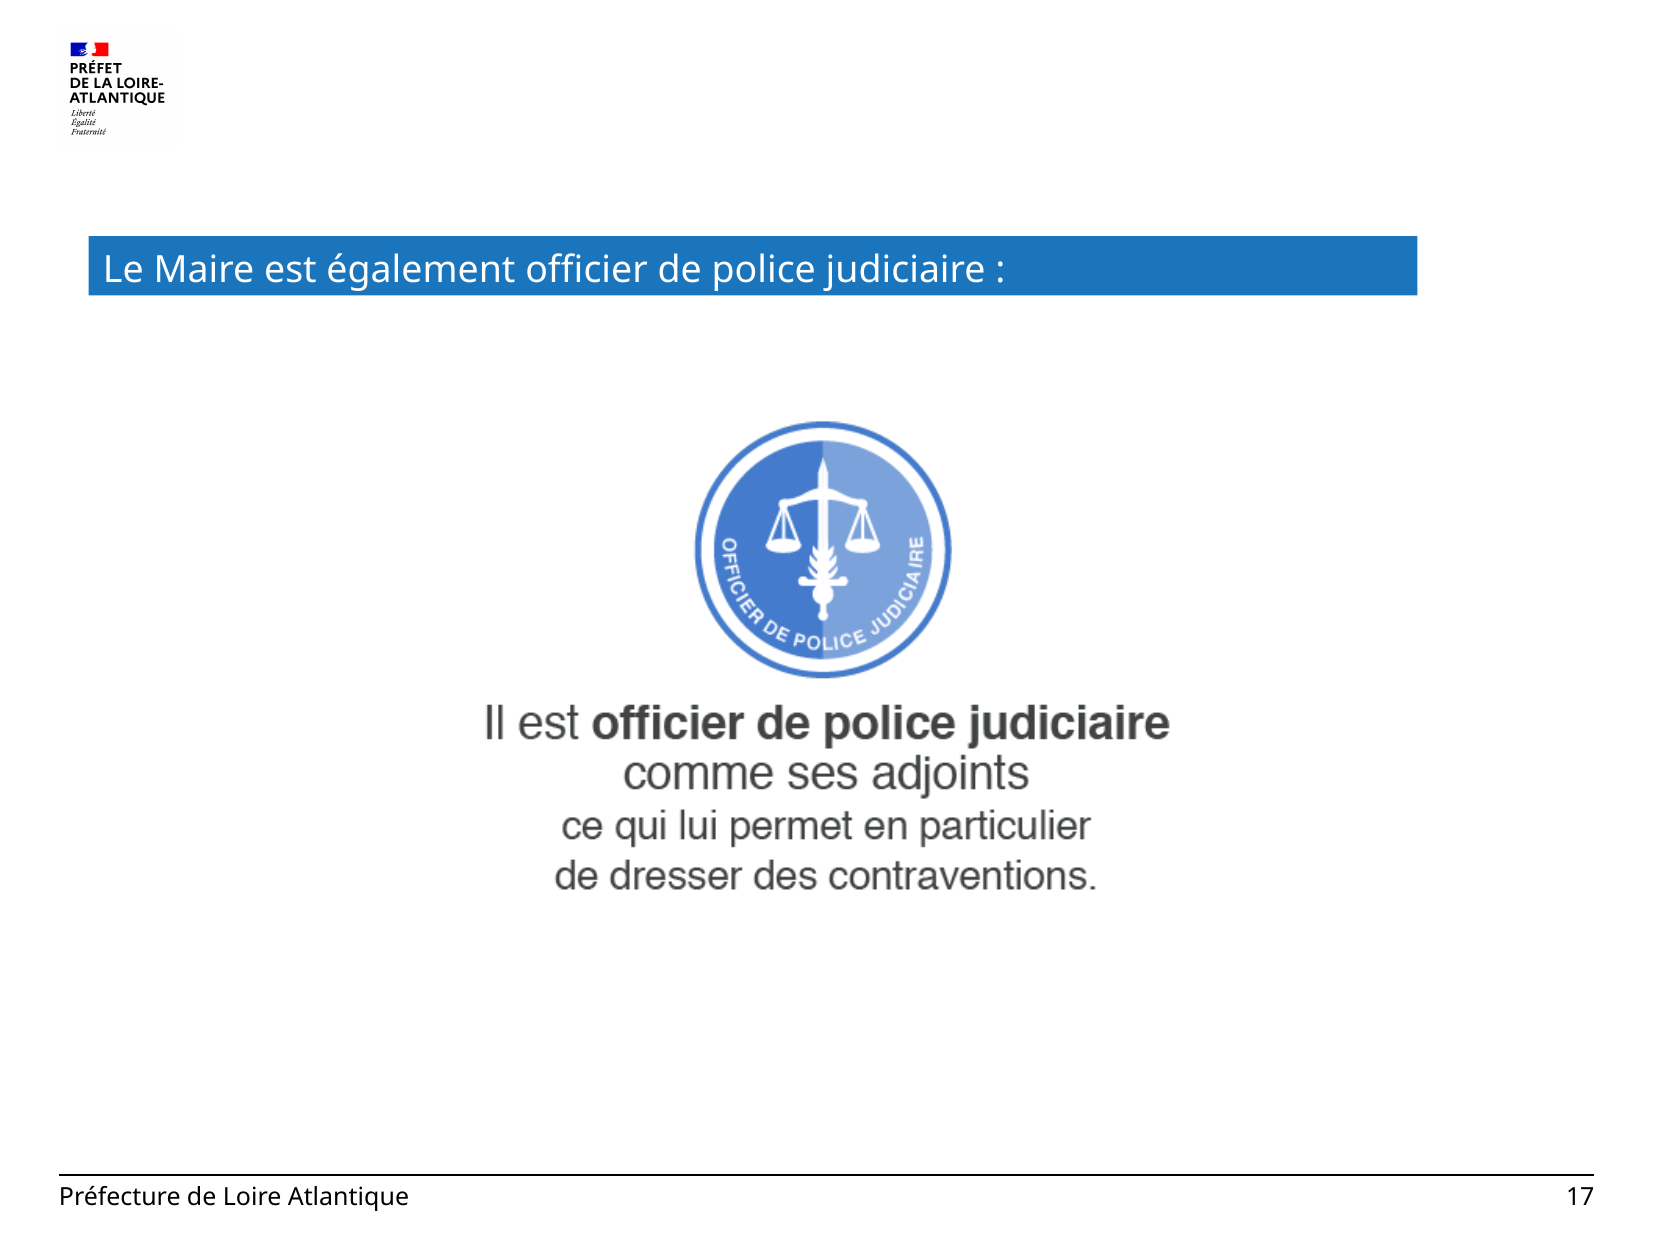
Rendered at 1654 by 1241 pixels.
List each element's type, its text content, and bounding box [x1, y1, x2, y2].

text_box 17 [1535, 1180, 1595, 1211]
text_box Préfecture de Loire Atlantique [59, 1180, 473, 1212]
picture [436, 264, 1218, 1046]
text_box Le Maire est également officier de police judiciaire : [88, 234, 1418, 296]
picture [57, 29, 178, 148]
